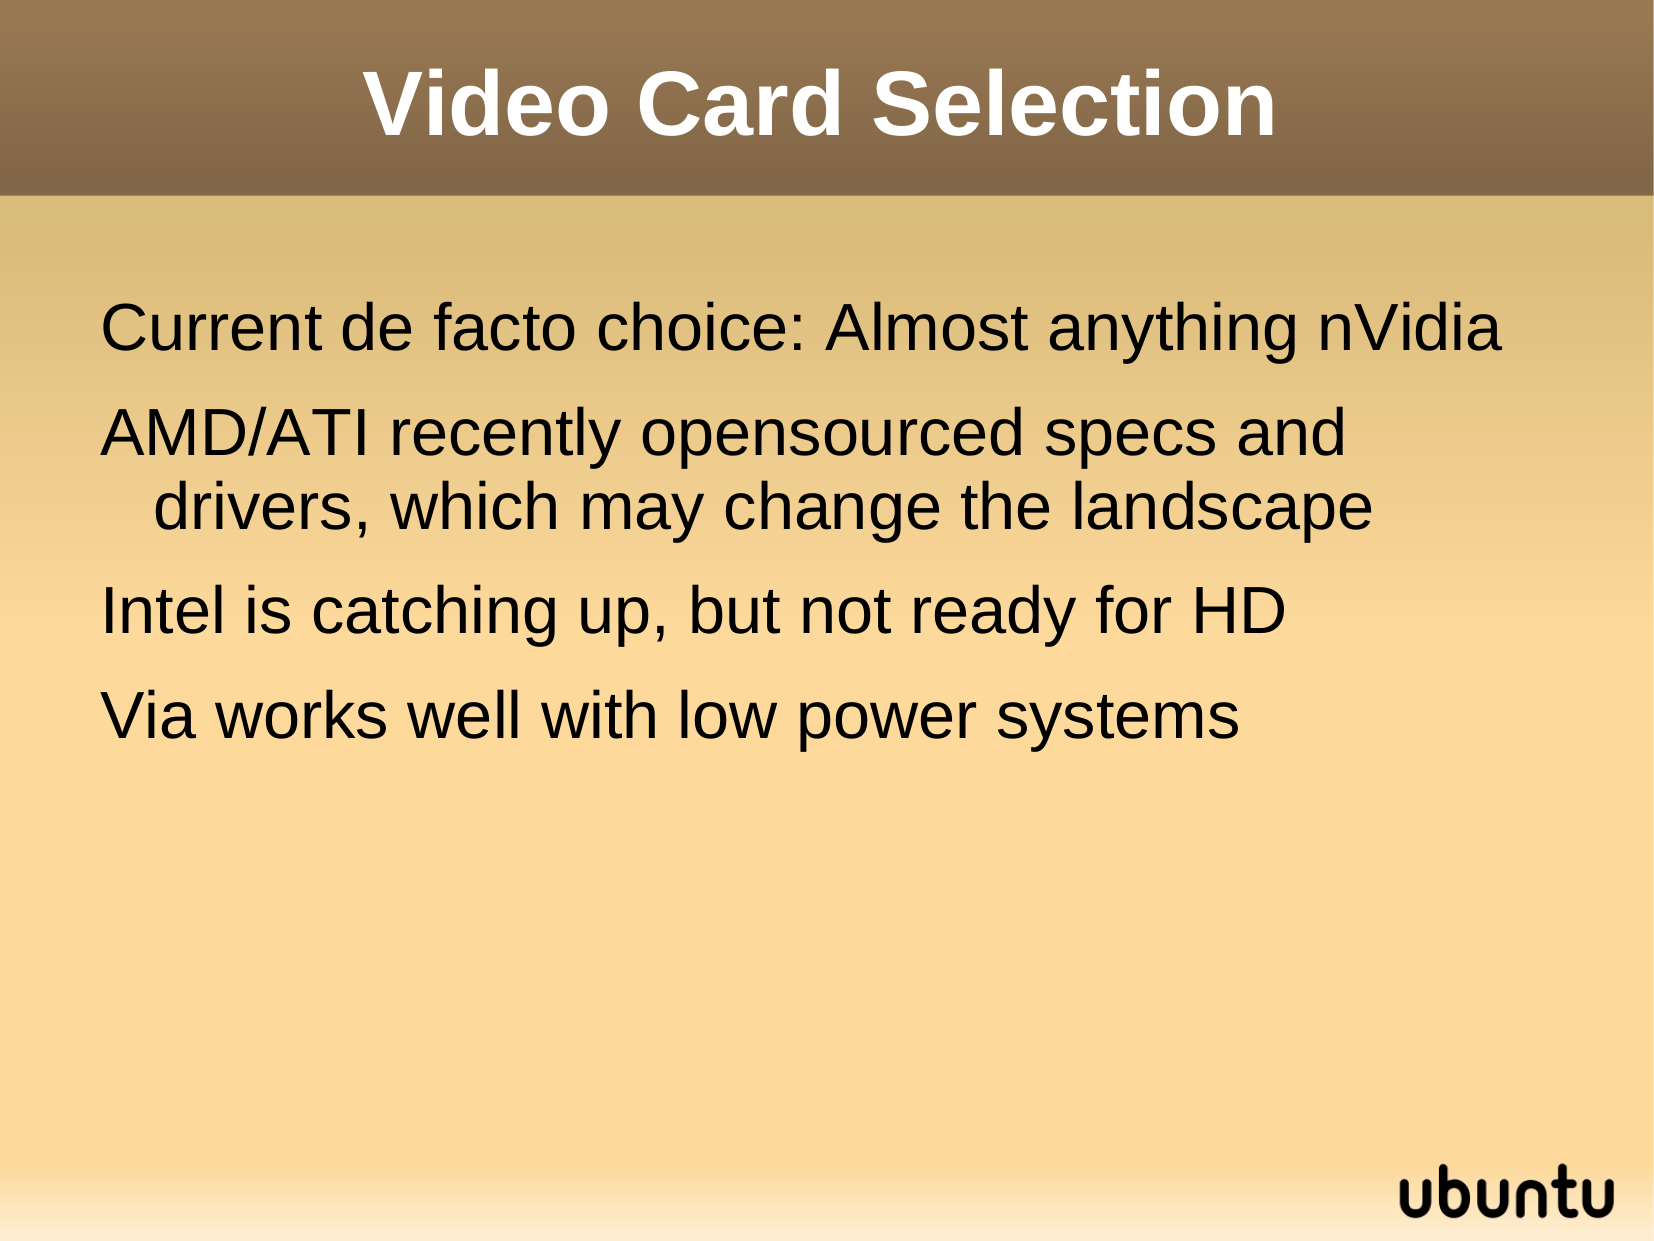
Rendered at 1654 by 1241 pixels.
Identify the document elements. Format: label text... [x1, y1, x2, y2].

title Video Card Selection [76, 7, 1565, 200]
picture [0, 0, 1654, 1241]
list Current de facto choice: Almost anything nVidia AMD/ATI recently opensourced specs and drivers, which may change the landscape Intel is catching up, but not ready for HD Via works well with low power systems [82, 290, 1571, 1094]
